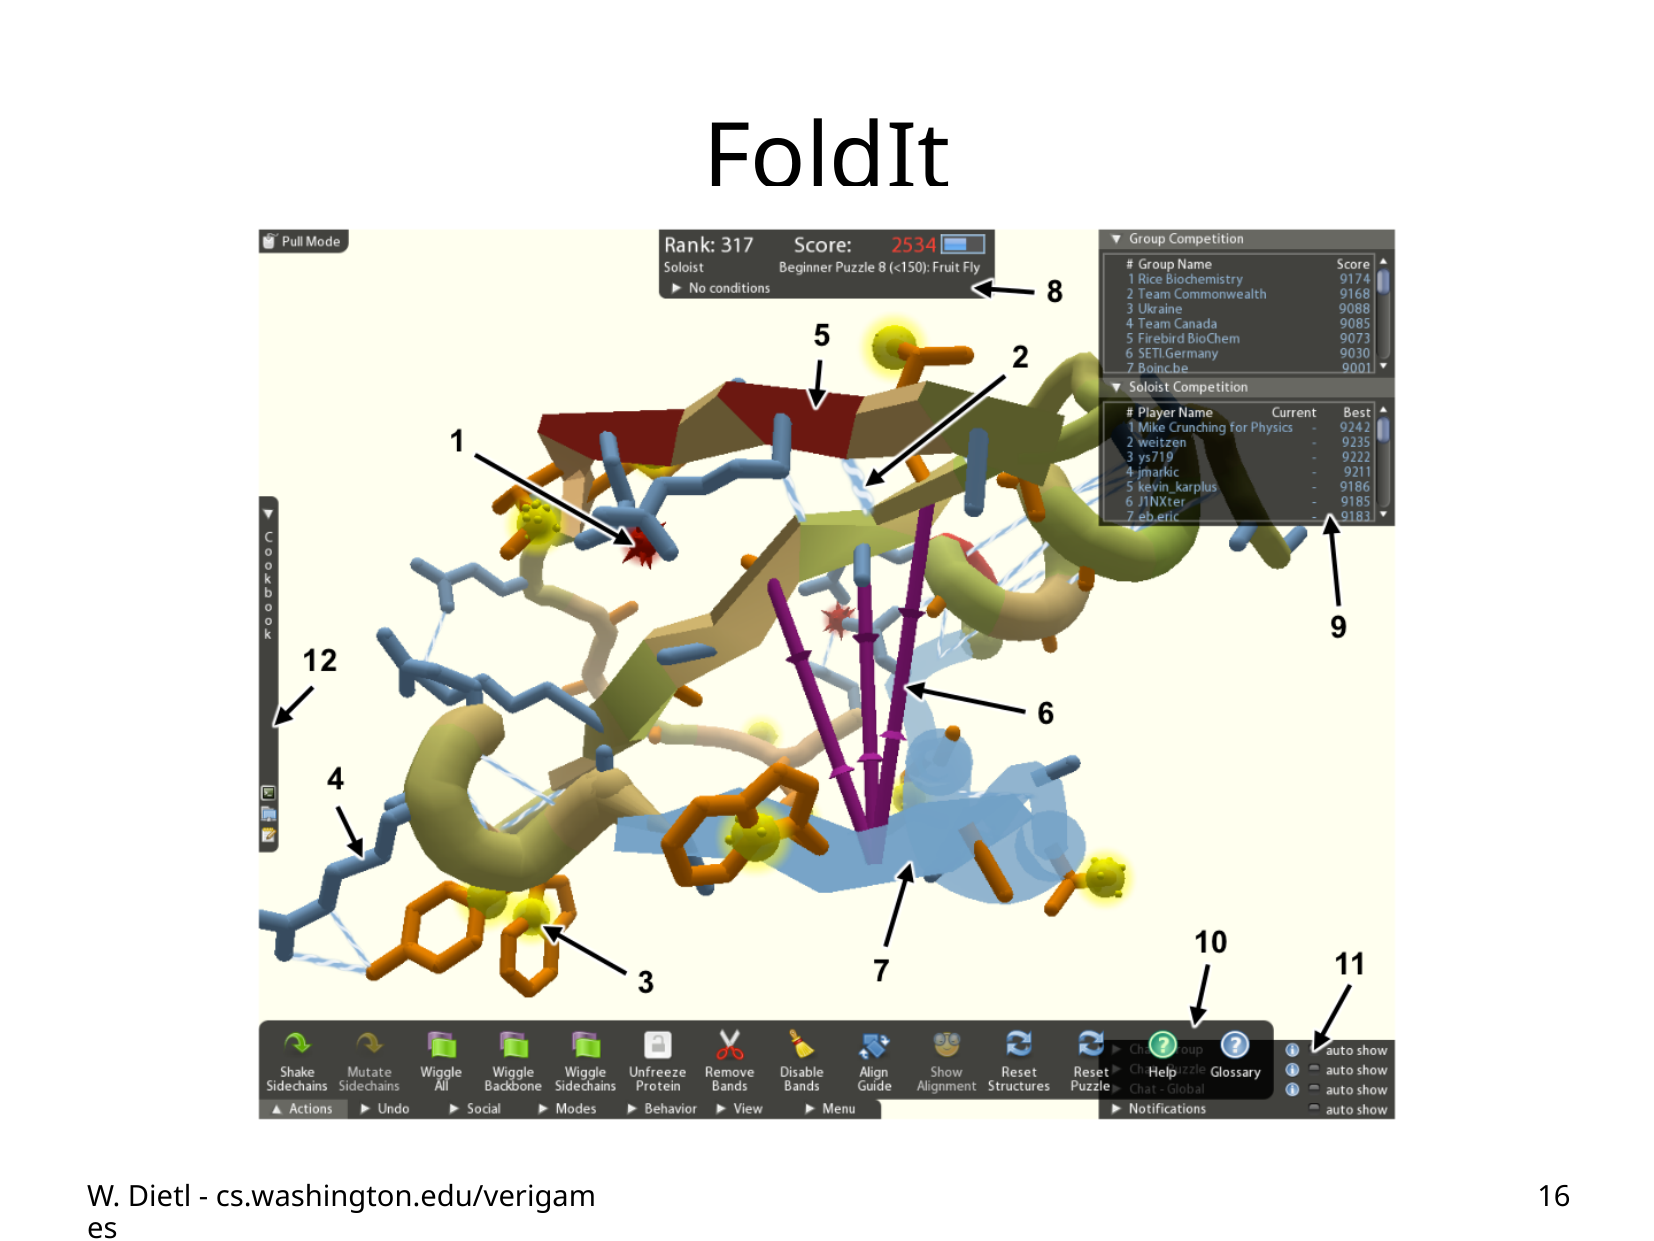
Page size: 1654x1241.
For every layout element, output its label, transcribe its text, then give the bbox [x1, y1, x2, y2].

picture [195, 186, 1459, 1163]
title FoldIt [82, 49, 1571, 257]
